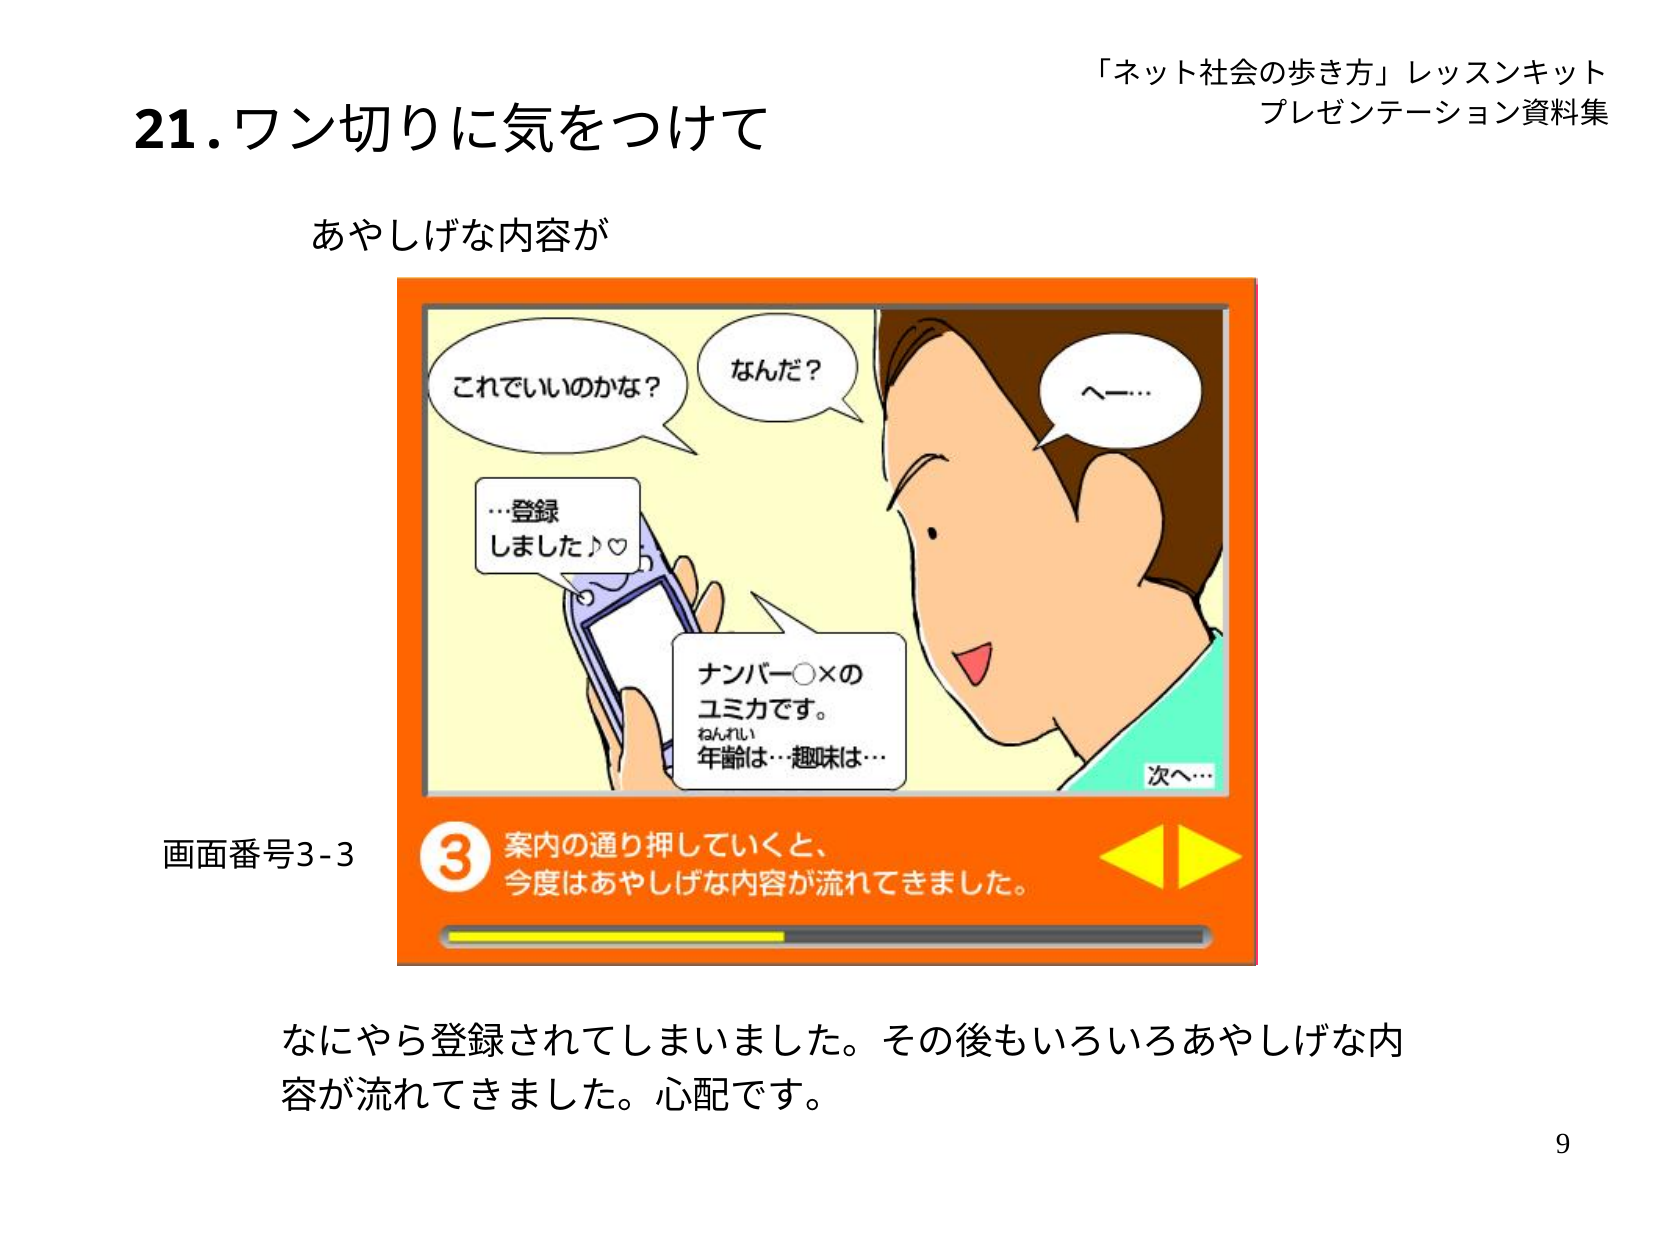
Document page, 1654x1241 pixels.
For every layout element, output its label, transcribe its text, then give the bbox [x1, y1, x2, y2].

text_box 画面番号3-3 [147, 826, 384, 882]
text_box なにやら登録されてしまいました。その後もいろいろあやしげな内容が流れてきました。心配です。 [265, 1003, 1447, 1128]
text_box あやしげな内容が [295, 206, 946, 267]
text_box 21.ワン切りに気をつけて [118, 88, 1241, 169]
picture [397, 277, 1258, 966]
text_box 「ネット社会の歩き方」レッスンキット プレゼンテーション資料集 [1062, 44, 1625, 139]
